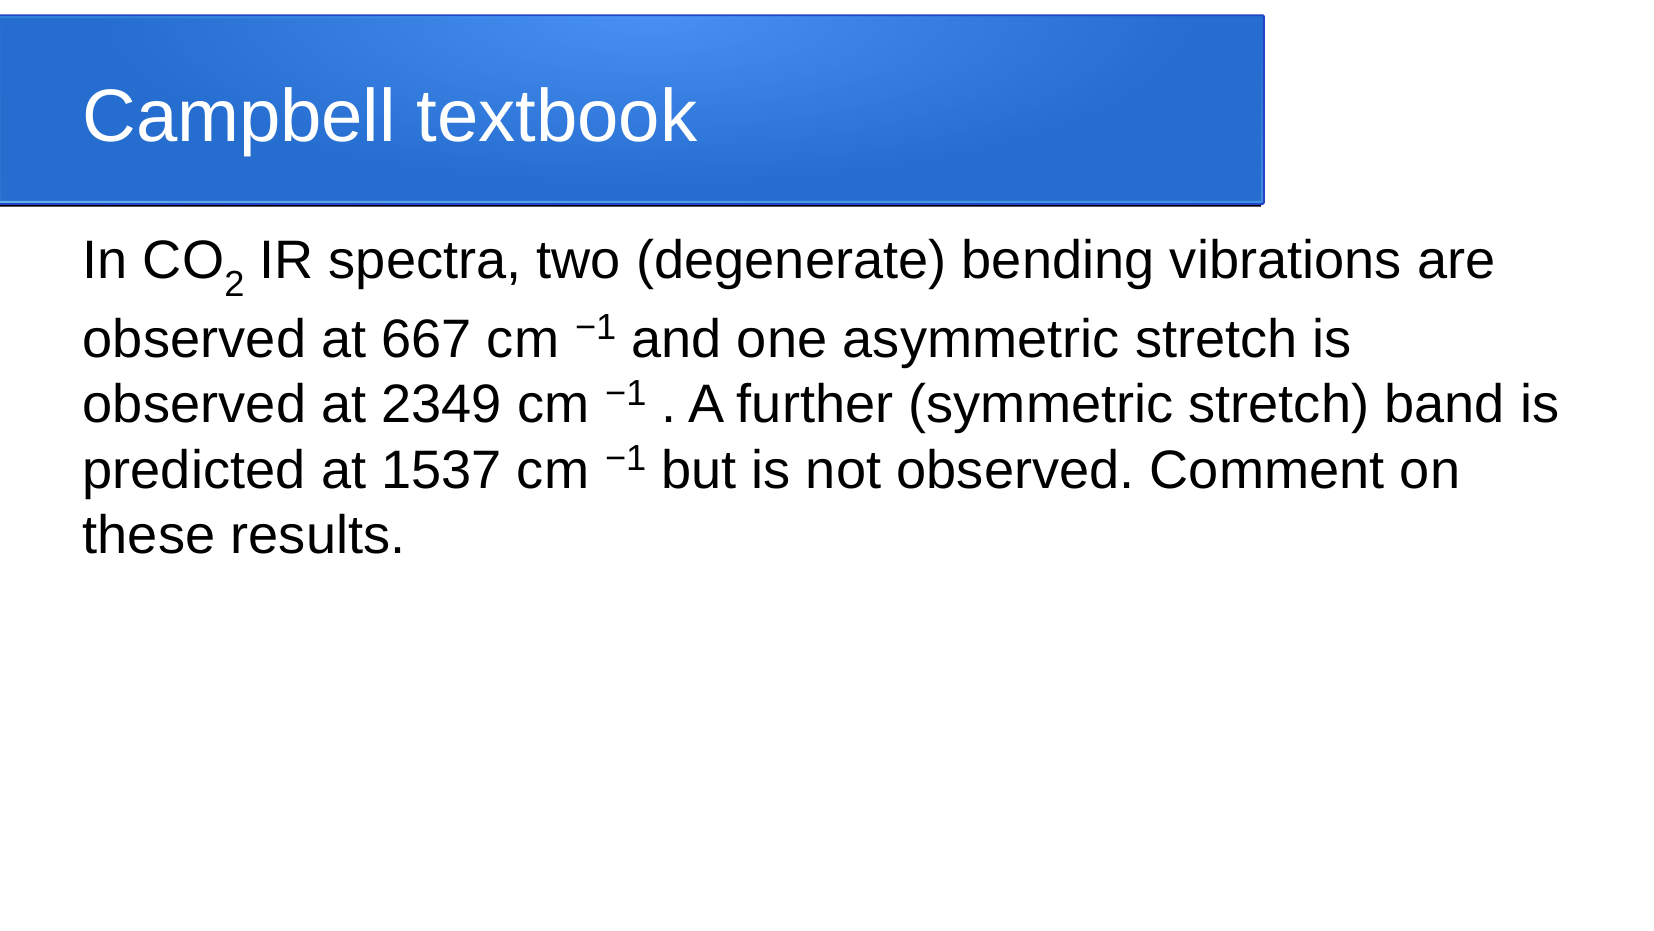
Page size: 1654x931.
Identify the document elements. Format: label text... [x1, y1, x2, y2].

list In CO2 IR spectra, two (degenerate) bending vibrations are observed at 667 cm −1 and one asymmetric stretch is observed at 2349 cm −1 . A further (symmetric stretch) band is predicted at 1537 cm −1 but is not observed. Comment on these results. [82, 224, 1571, 764]
title Campbell textbook [82, 35, 1235, 189]
